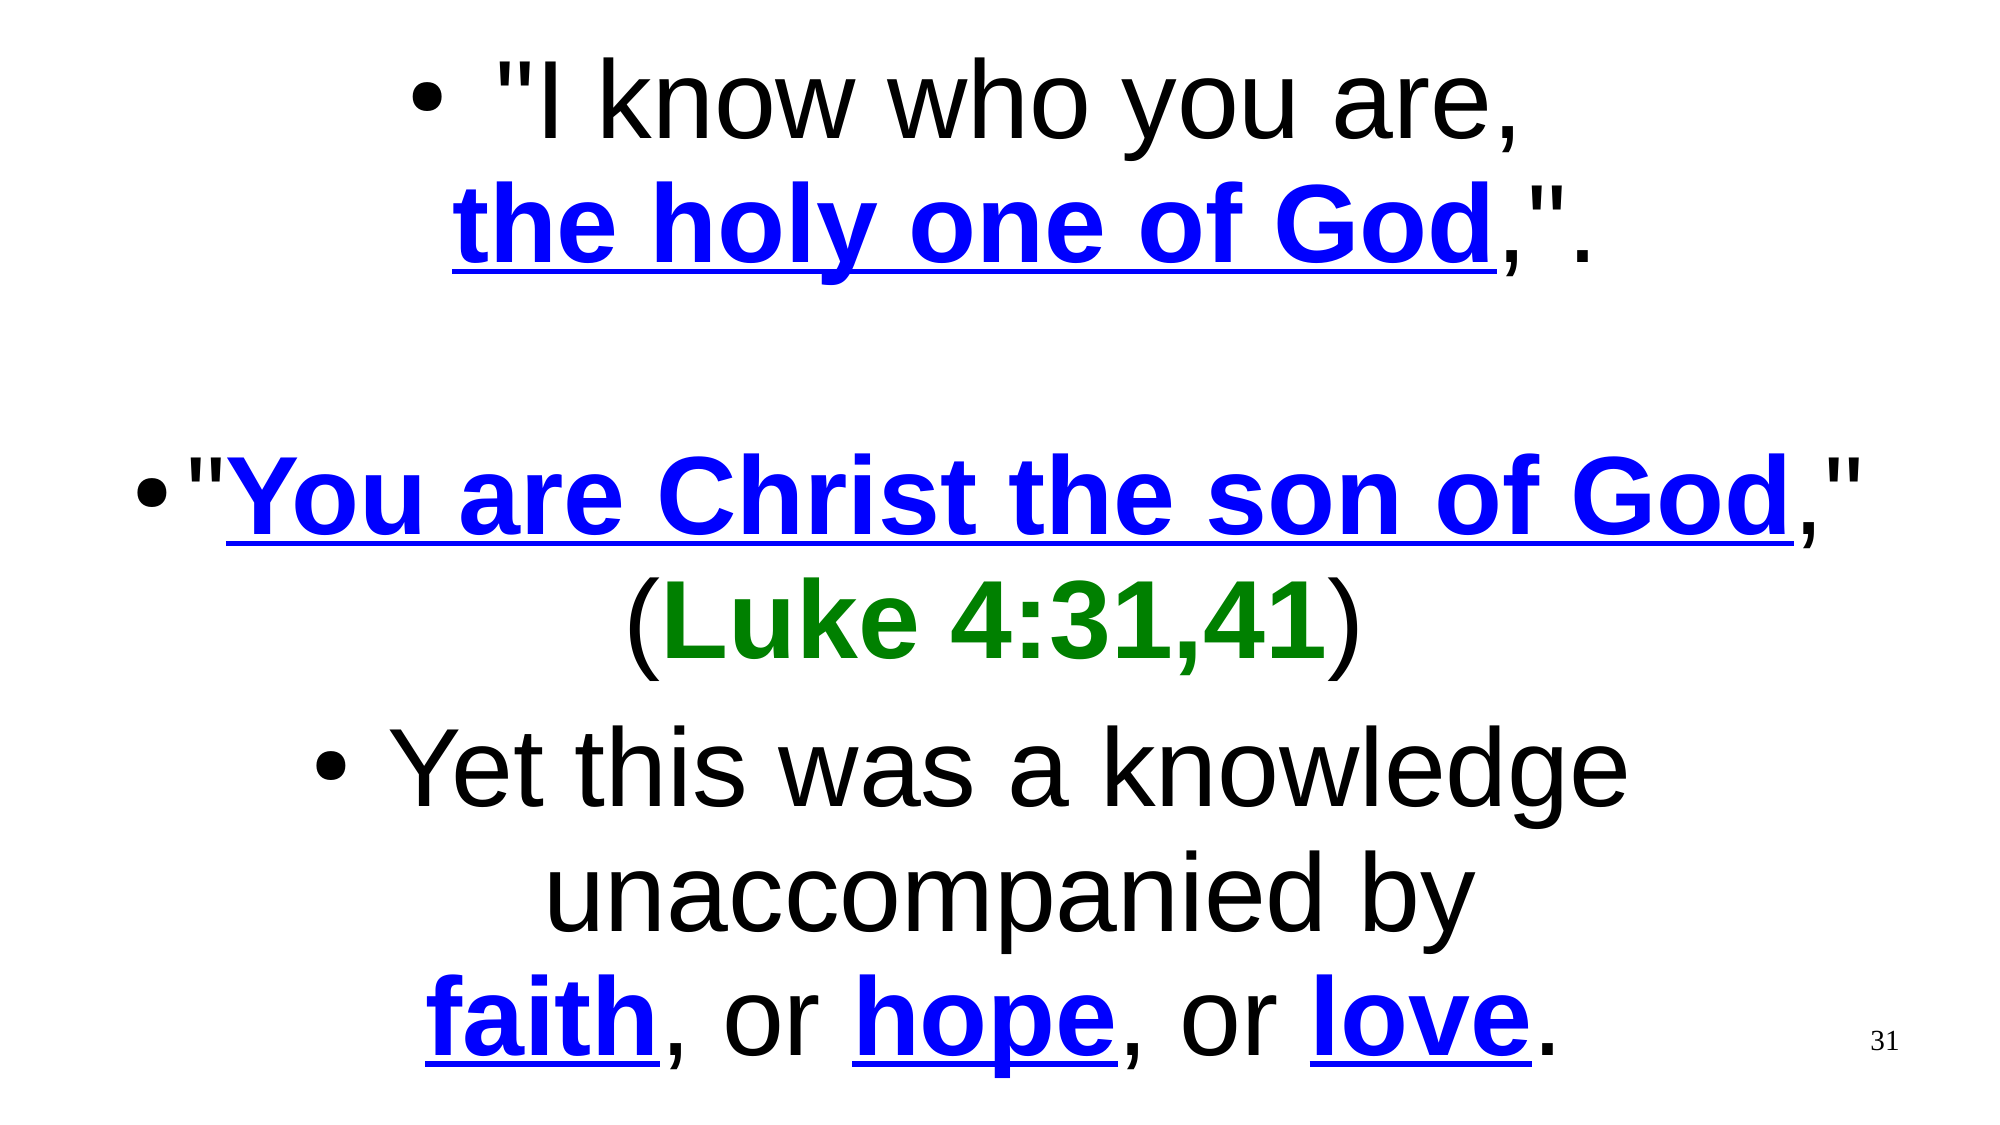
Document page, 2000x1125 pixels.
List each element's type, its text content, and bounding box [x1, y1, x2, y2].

list "I know who you are, the holy one of God,". "You are Christ the son of God," (Luke 4:31,41) Yet this was a knowledge unaccompanied by faith, or hope, or love. [37, 37, 1951, 1088]
